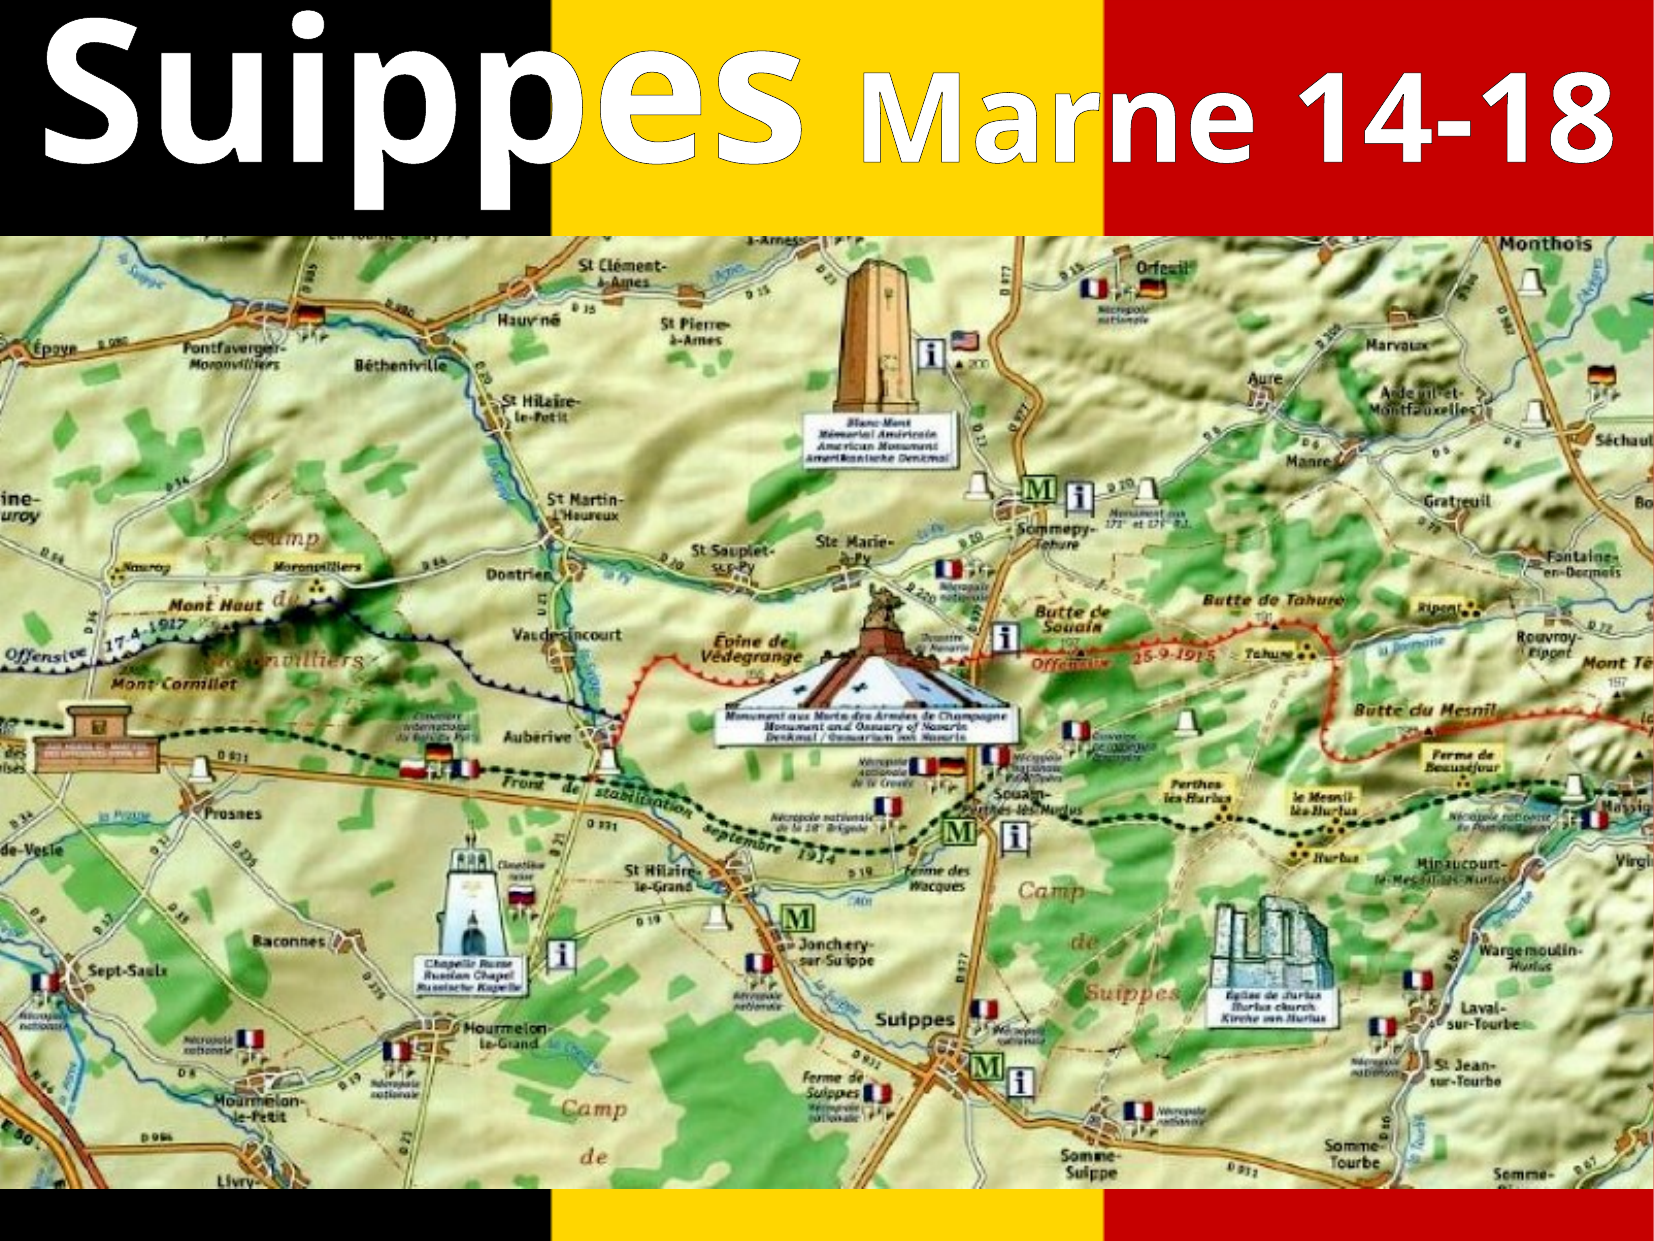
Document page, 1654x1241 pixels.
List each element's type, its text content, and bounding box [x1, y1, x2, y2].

text_box Suippes Marne 14-18 [0, 0, 1654, 235]
picture [0, 235, 1654, 1241]
